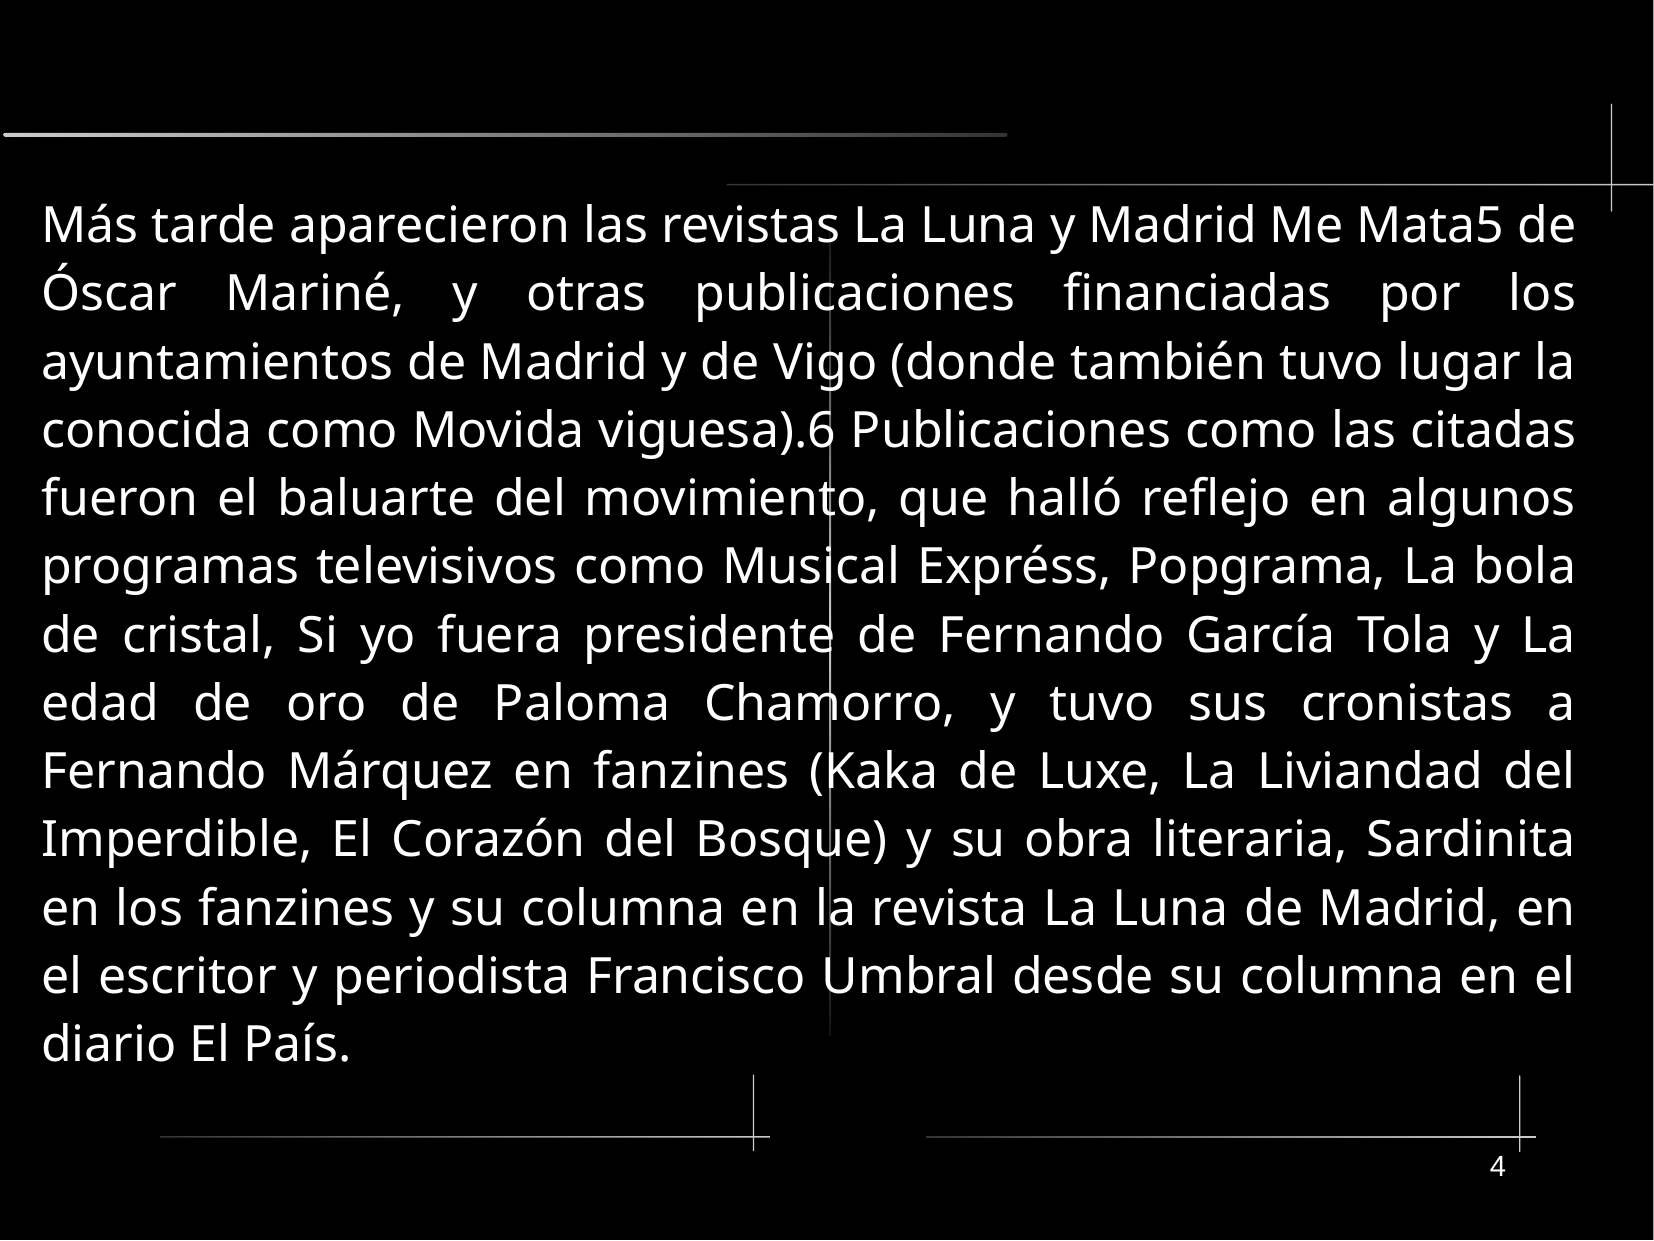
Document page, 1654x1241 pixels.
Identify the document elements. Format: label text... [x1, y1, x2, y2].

text_box Más tarde aparecieron las revistas La Luna y Madrid Me Mata5​ de Óscar Mariné, y otras publicaciones financiadas por los ayuntamientos de Madrid y de Vigo (donde también tuvo lugar la conocida como Movida viguesa).6​ Publicaciones como las citadas fueron el baluarte del movimiento, que halló reflejo en algunos programas televisivos como Musical Expréss, Popgrama, La bola de cristal, Si yo fuera presidente de Fernando García Tola y La edad de oro de Paloma Chamorro, y tuvo sus cronistas a Fernando Márquez en fanzines (Kaka de Luxe, La Liviandad del Imperdible, El Corazón del Bosque) y su obra literaria, Sardinita en los fanzines y su columna en la revista La Luna de Madrid, en el escritor y periodista Francisco Umbral desde su columna en el diario El País. [26, 181, 1592, 869]
